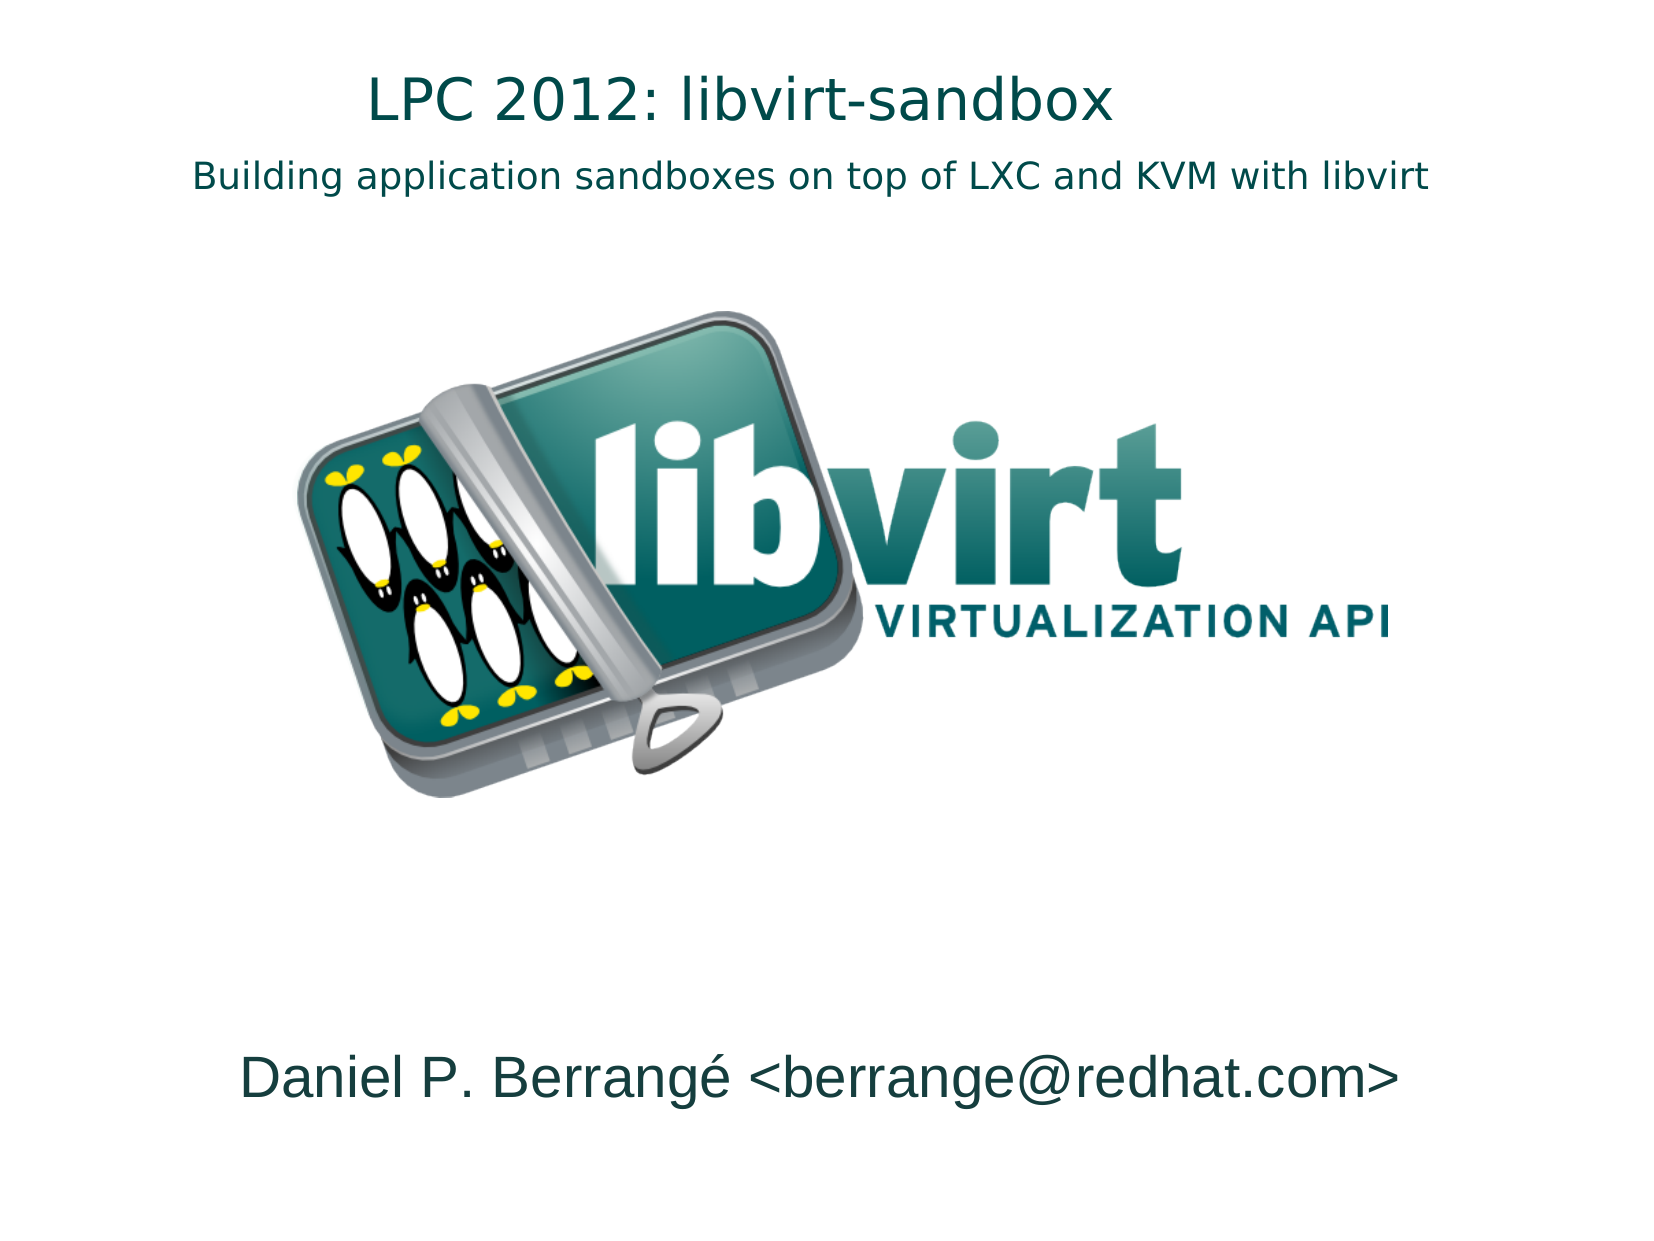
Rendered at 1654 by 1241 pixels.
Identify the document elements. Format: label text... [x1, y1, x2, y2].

picture [292, 311, 1388, 798]
title Daniel P. Berrangé <berrange@redhat.com> [76, 974, 1565, 1182]
text_box Building application sandboxes on top of LXC and KVM with libvirt [177, 147, 1458, 207]
text_box LPC 2012: libvirt-sandbox [352, 59, 1131, 142]
